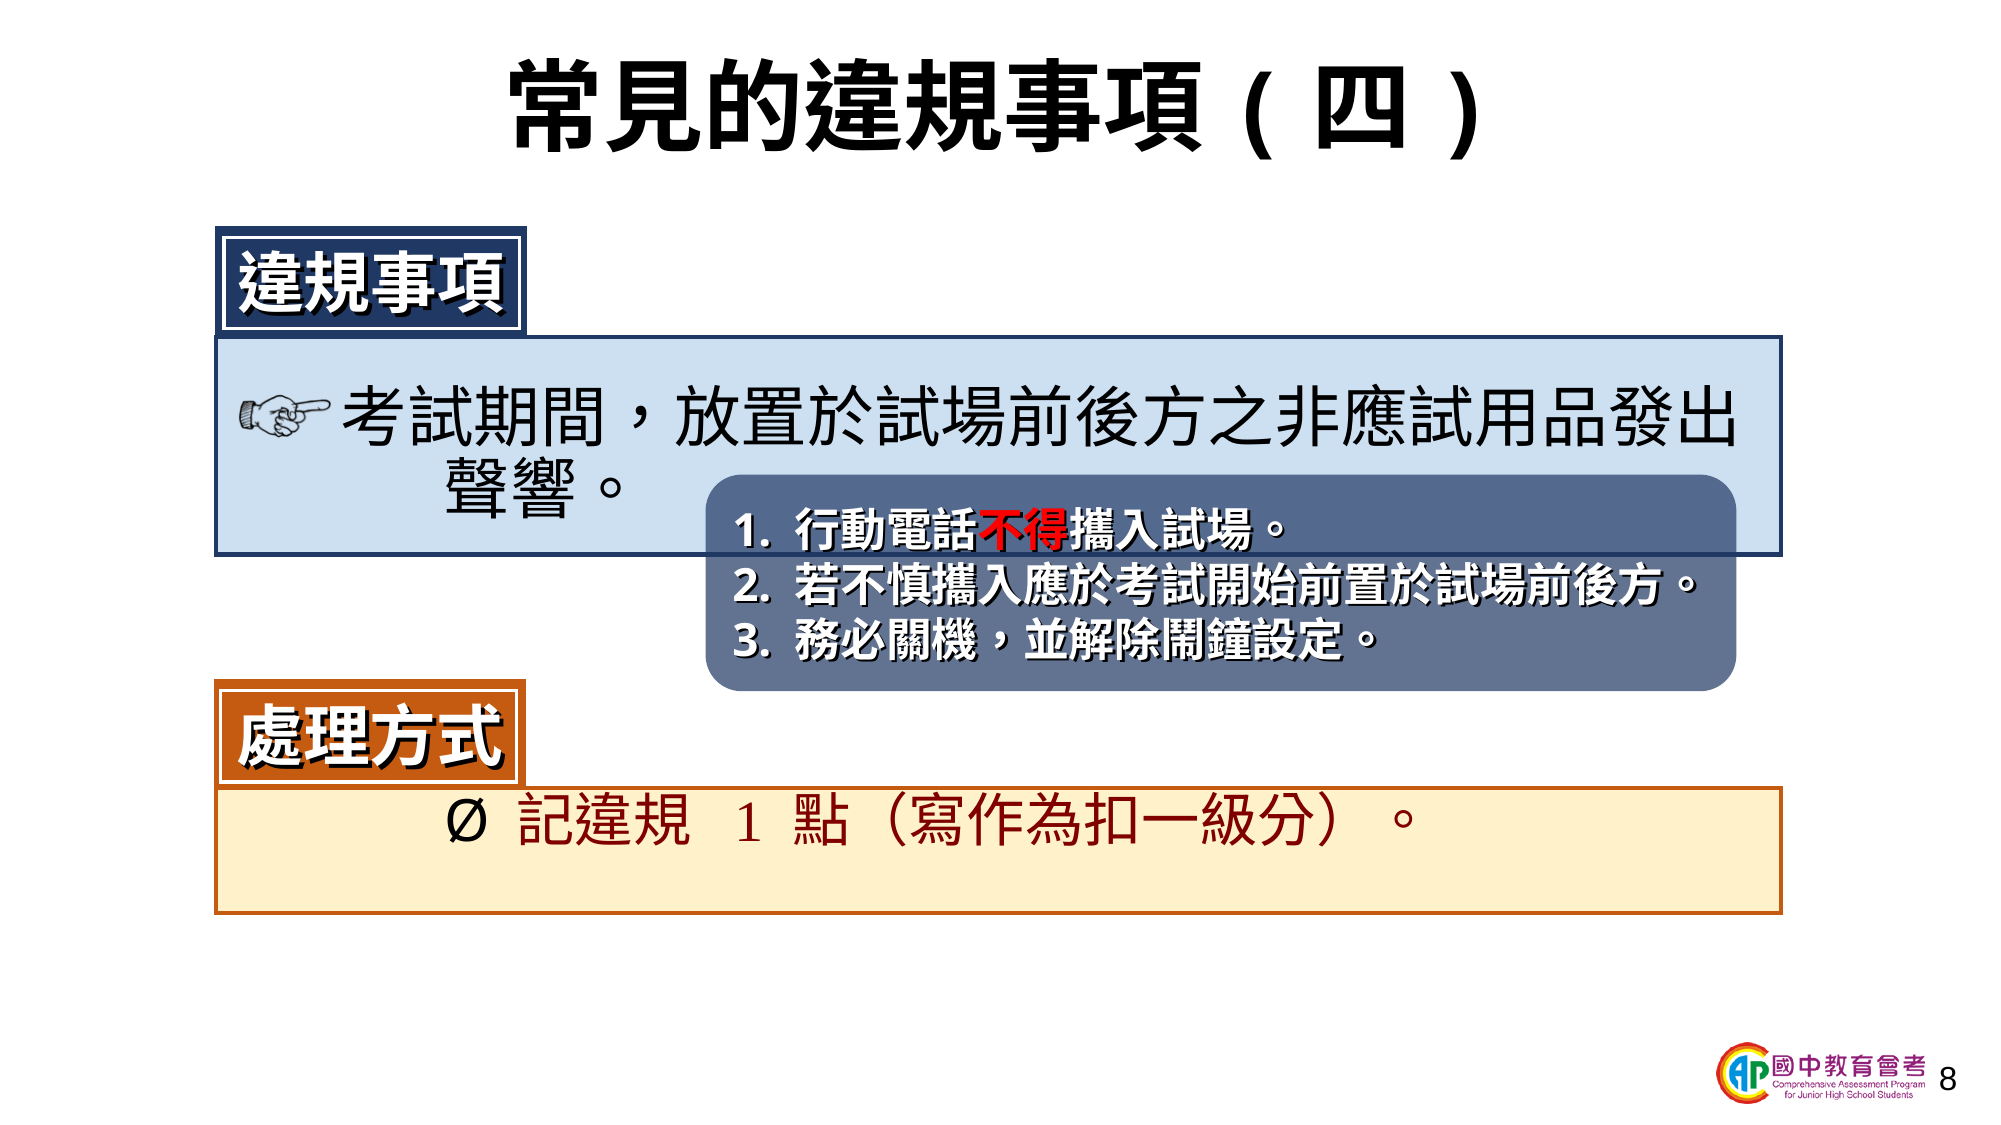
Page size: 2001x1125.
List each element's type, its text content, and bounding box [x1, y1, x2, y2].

text_box [1923, 1047, 2000, 1108]
text_box 考試期間，放置於試場前後方之非應試用品發出聲響。 記違規 1 點（寫作為扣一級分）。 [222, 375, 1777, 1048]
text_box [1777, 788, 1781, 913]
text_box [216, 788, 222, 913]
title 常見的違規事項(四) [137, 2, 1863, 220]
text_box 處理方式 [214, 679, 222, 788]
text_box 違規事項 [215, 226, 527, 335]
text_box [216, 337, 1781, 554]
